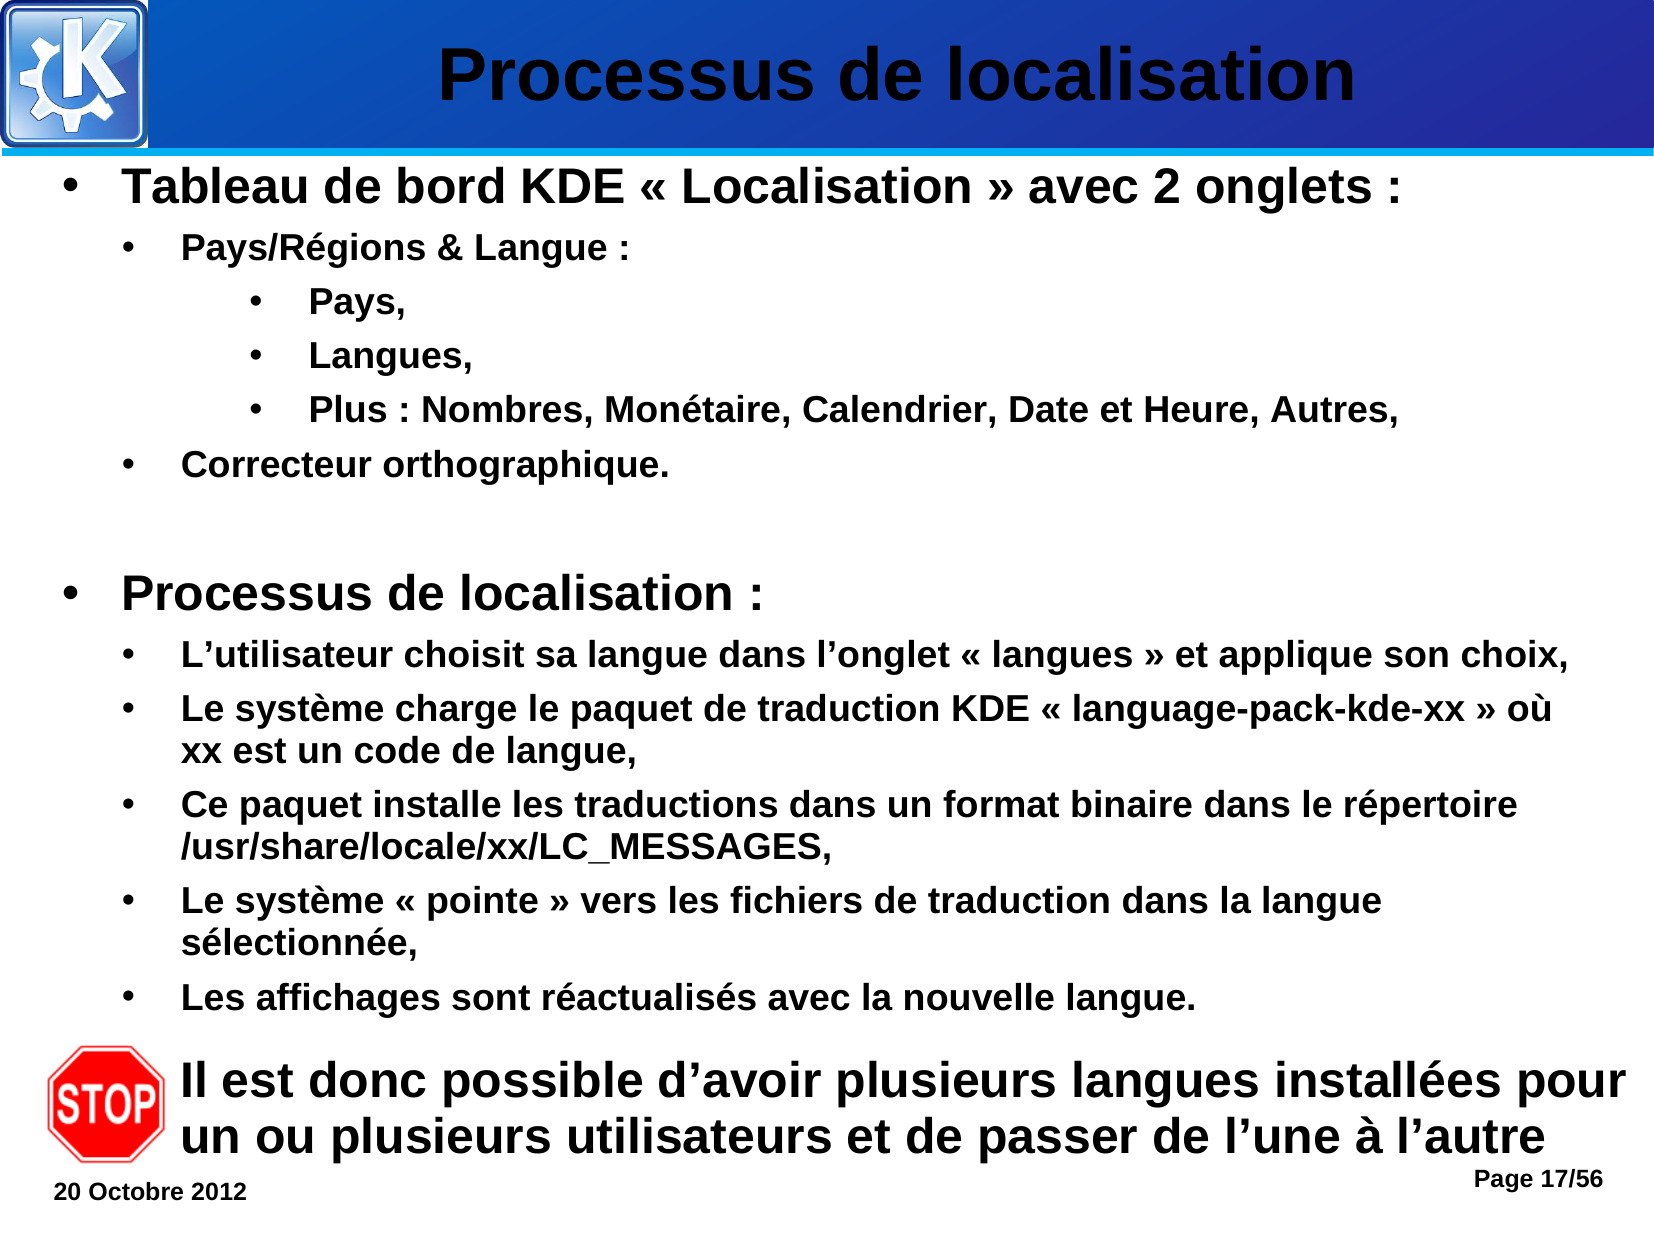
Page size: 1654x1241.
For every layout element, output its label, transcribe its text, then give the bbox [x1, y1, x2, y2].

text_box Tableau de bord KDE « Localisation » avec 2 onglets : Pays/Régions & Langue : Pays, Langues, Plus : Nombres, Monétaire, Calendrier, Date et Heure, Autres, Correcteur orthographique. Processus de localisation : L’utilisateur choisit sa langue dans l’onglet « langues » et applique son choix, Le système charge le paquet de traduction KDE « language-pack-kde-xx » où xx est un code de langue, Ce paquet installe les traductions dans un format binaire dans le répertoire /usr/share/locale/xx/LC_MESSAGES, Le système « pointe » vers les fichiers de traduction dans la langue sélectionnée, Les affichages sont réactualisés avec la nouvelle langue. [47, 147, 1607, 1045]
text_box Tableau de bord KDE « Localisation » avec 2 onglets : Pays/Régions & Langue : Pays, Langues, Plus : Nombres, Monétaire, Calendrier, Date et Heure, Autres, Correcteur orthographique. Processus de localisation : L’utilisateur choisit sa langue dans l’onglet « langues » et applique son choix, Le système charge le paquet de traduction KDE « language-pack-kde-xx » où xx est un code de langue, Ce paquet installe les traductions dans un format binaire dans le répertoire /usr/share/locale/xx/LC_MESSAGES, Le système « pointe » vers les fichiers de traduction dans la langue sélectionnée, Les affichages sont réactualisés avec la nouvelle langue. [47, 1164, 1607, 1199]
picture [47, 1045, 165, 1164]
text_box Processus de localisation [141, 0, 1654, 148]
picture [0, 0, 141, 148]
text_box Il est donc possible d’avoir plusieurs langues installées pour un ou plusieurs utilisateurs et de passer de l’une à l’autre [165, 1045, 1654, 1173]
